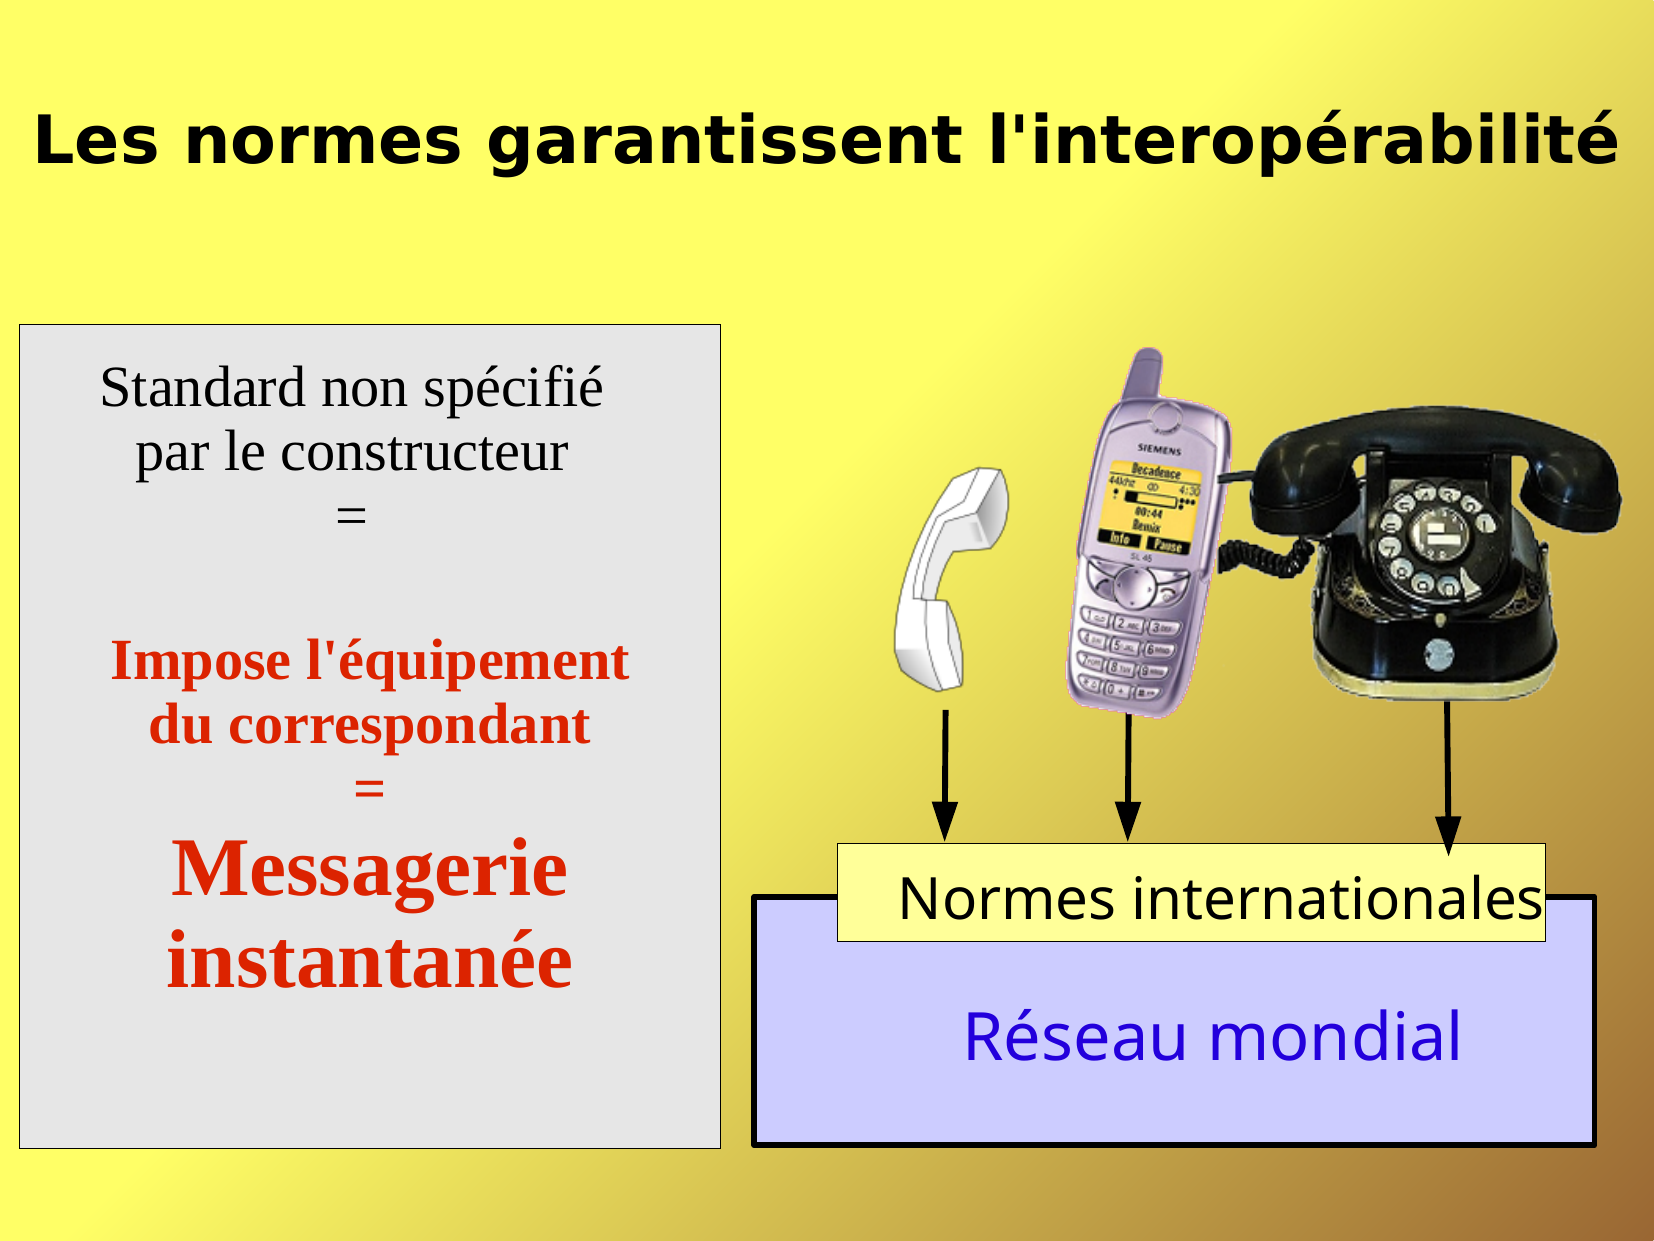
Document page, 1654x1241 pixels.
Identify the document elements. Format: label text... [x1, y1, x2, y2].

text_box Réseau mondial [947, 982, 1479, 1109]
picture [1058, 340, 1654, 739]
picture [888, 460, 1014, 697]
text_box Les normes garantissent l'interopérabilité [17, 94, 1636, 207]
text_box Impose l'équipement du correspondant = Messagerie instantanée [95, 650, 680, 1150]
text_box Normes internationales [883, 849, 1567, 963]
text_box [1452, 843, 1546, 849]
text_box [19, 324, 721, 1149]
text_box Standard non spécifié par le constructeur = [84, 346, 709, 650]
text_box [754, 843, 1595, 1146]
